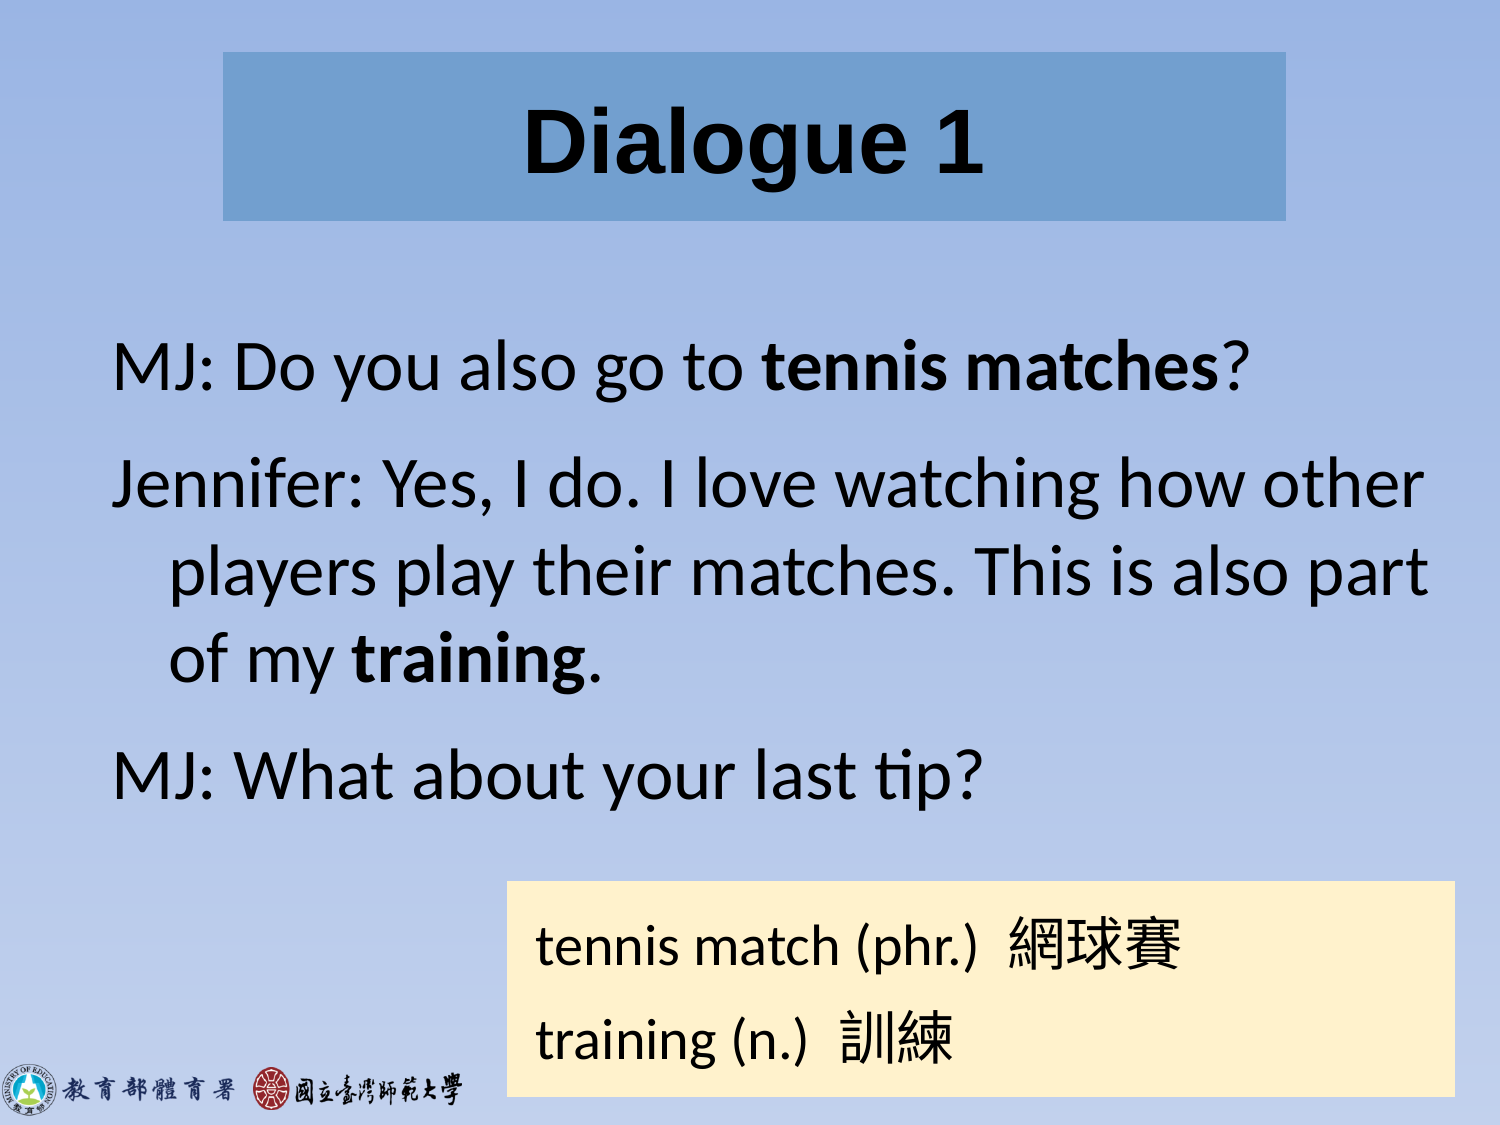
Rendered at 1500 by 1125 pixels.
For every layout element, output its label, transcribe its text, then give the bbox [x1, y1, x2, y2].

text_box tennis match (phr.) 網球賽 training (n.) 訓練 [507, 881, 1455, 1097]
list MJ: Do you also go to tennis matches? Jennifer: Yes, I do. I love watching how other players play their matches. This is also part of my training. MJ: What about your last tip? [40, 310, 1468, 1019]
title Dialogue 1 [79, 42, 1430, 231]
